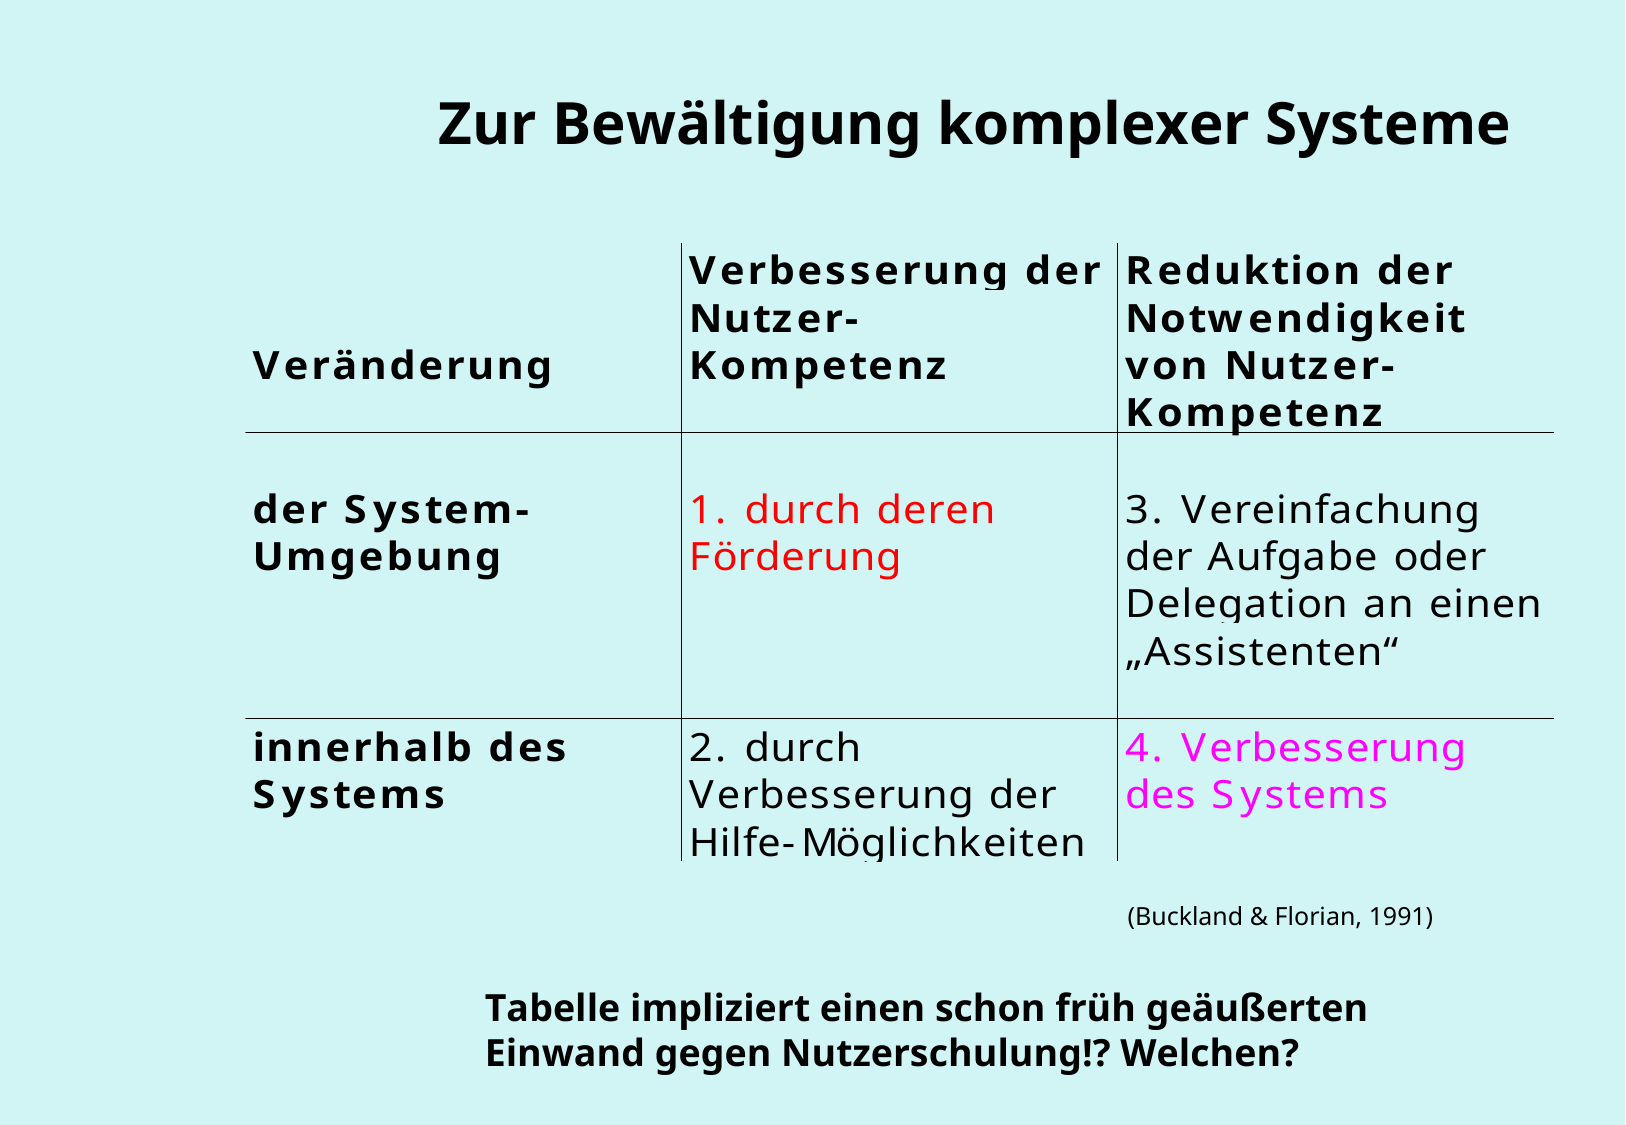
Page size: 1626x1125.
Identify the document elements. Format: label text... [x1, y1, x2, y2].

chart [245, 220, 1555, 977]
title Zur Bewältigung komplexer Systeme [151, 78, 1526, 266]
text_box Tabelle impliziert einen schon früh geäußerten Einwand gegen Nutzerschulung!? Welchen? [470, 976, 1545, 1082]
text_box (Buckland & Florian, 1991) [1113, 893, 1449, 939]
